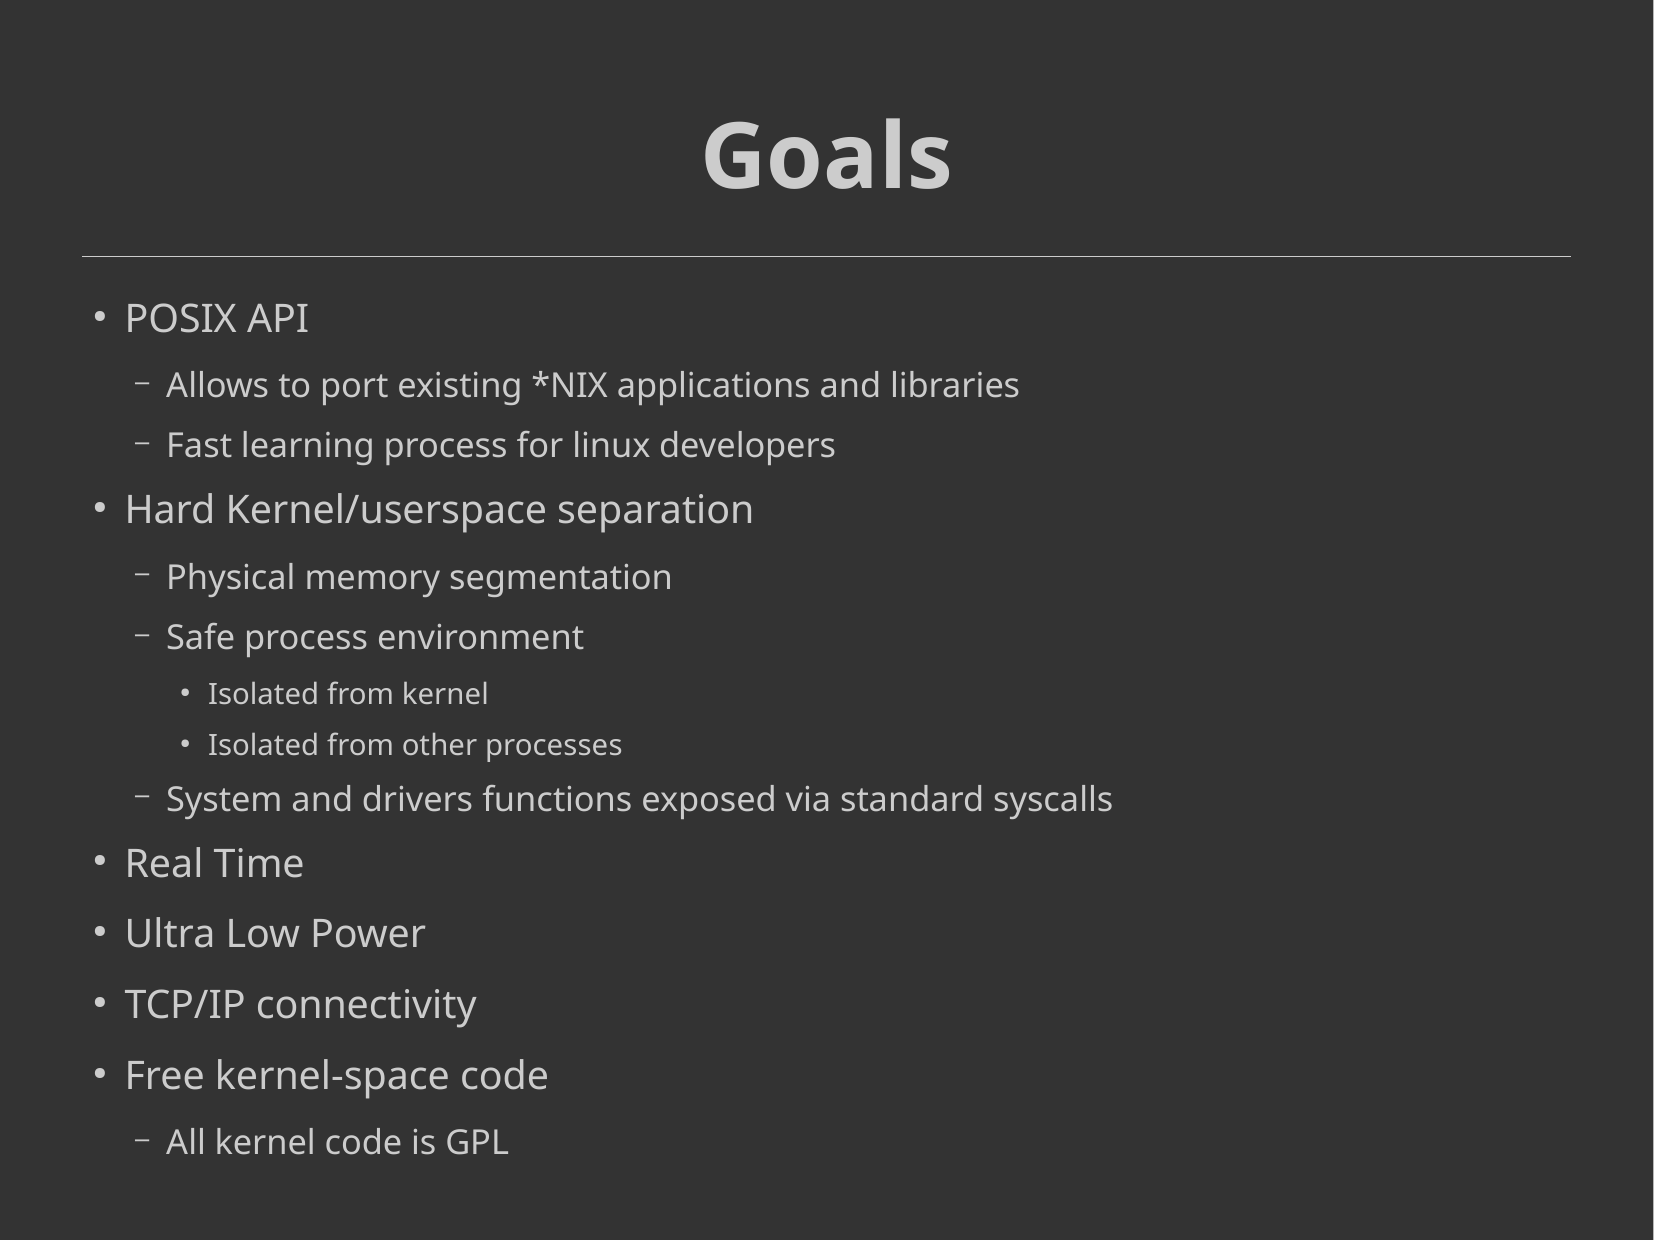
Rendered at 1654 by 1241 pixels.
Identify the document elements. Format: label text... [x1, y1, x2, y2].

title Goals [82, 49, 1571, 257]
list POSIX API Allows to port existing *NIX applications and libraries Fast learning process for linux developers Hard Kernel/userspace separation Physical memory segmentation Safe process environment Isolated from kernel Isolated from other processes System and drivers functions exposed via standard syscalls Real Time Ultra Low Power TCP/IP connectivity Free kernel-space code All kernel code is GPL [82, 290, 1571, 1182]
